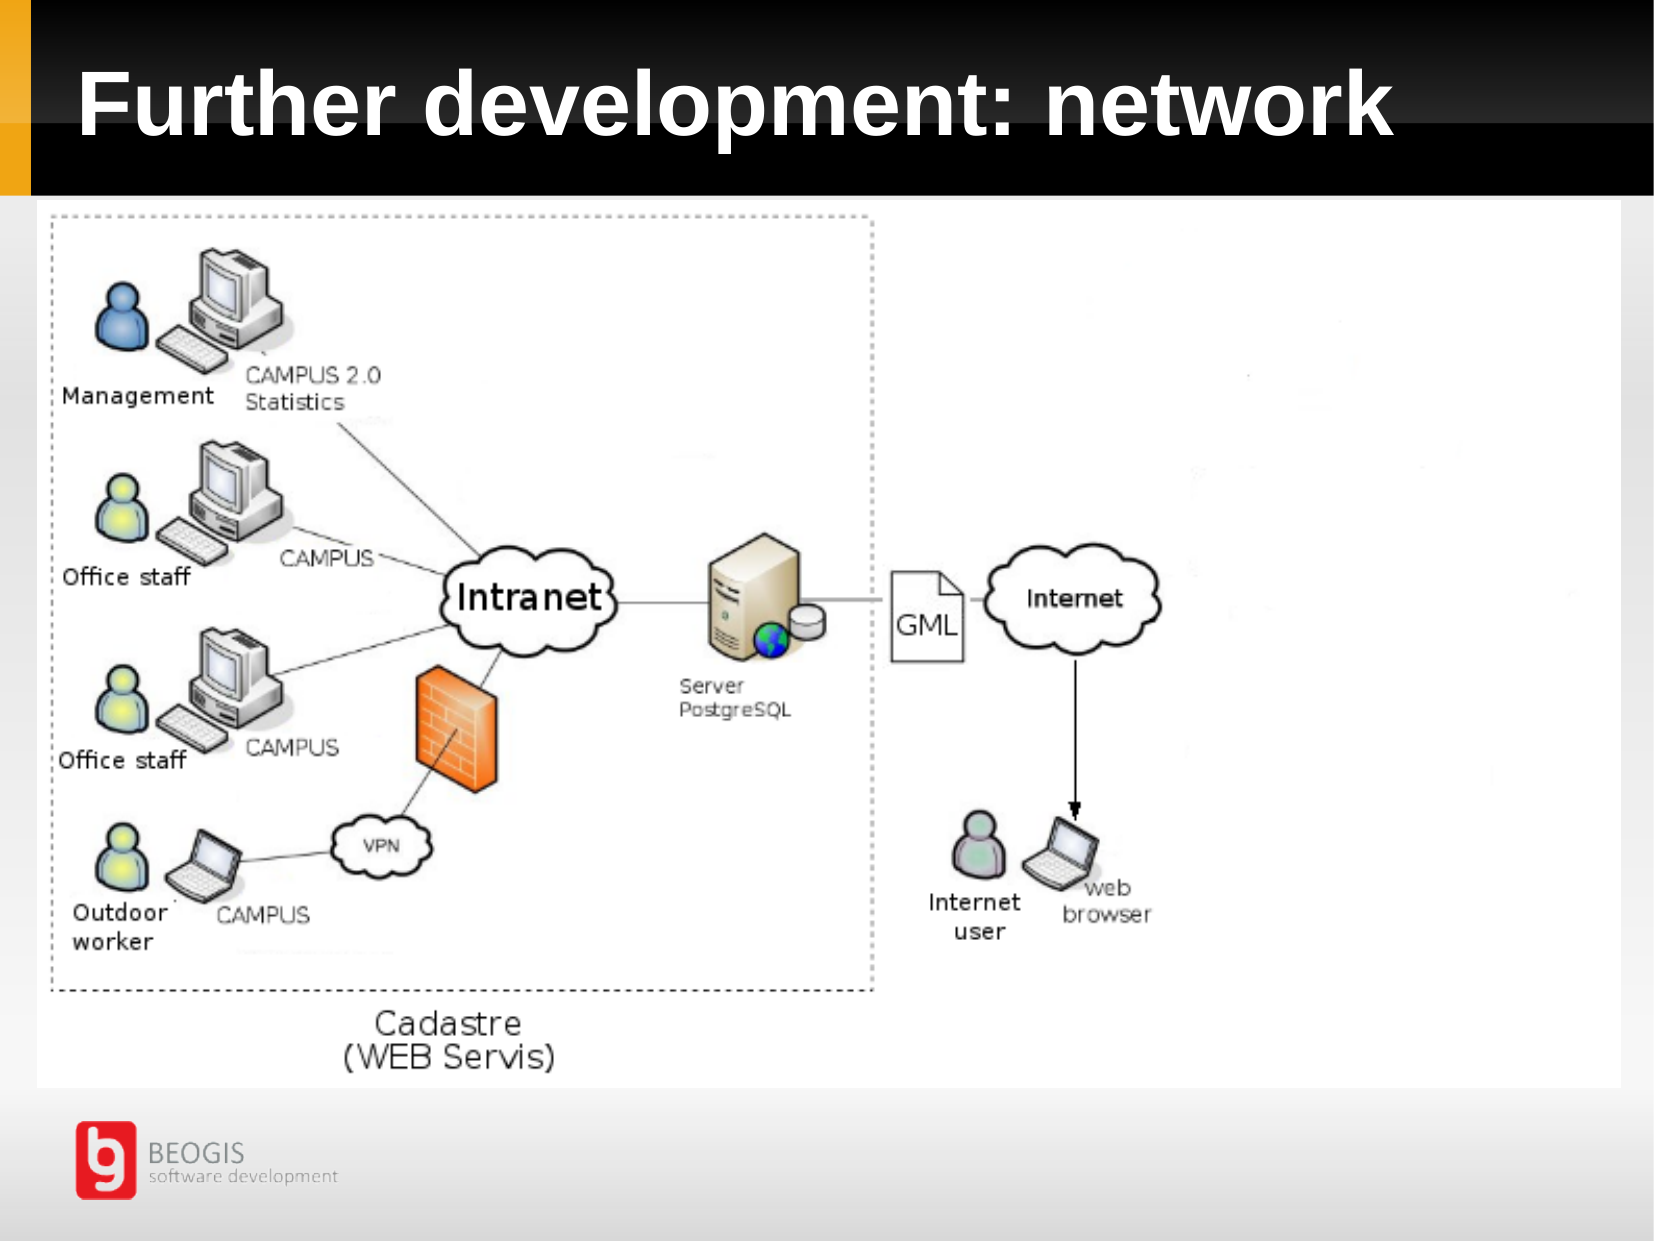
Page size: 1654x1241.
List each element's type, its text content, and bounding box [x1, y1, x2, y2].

title Further development: network [76, 7, 1565, 200]
picture [0, 0, 1654, 1241]
